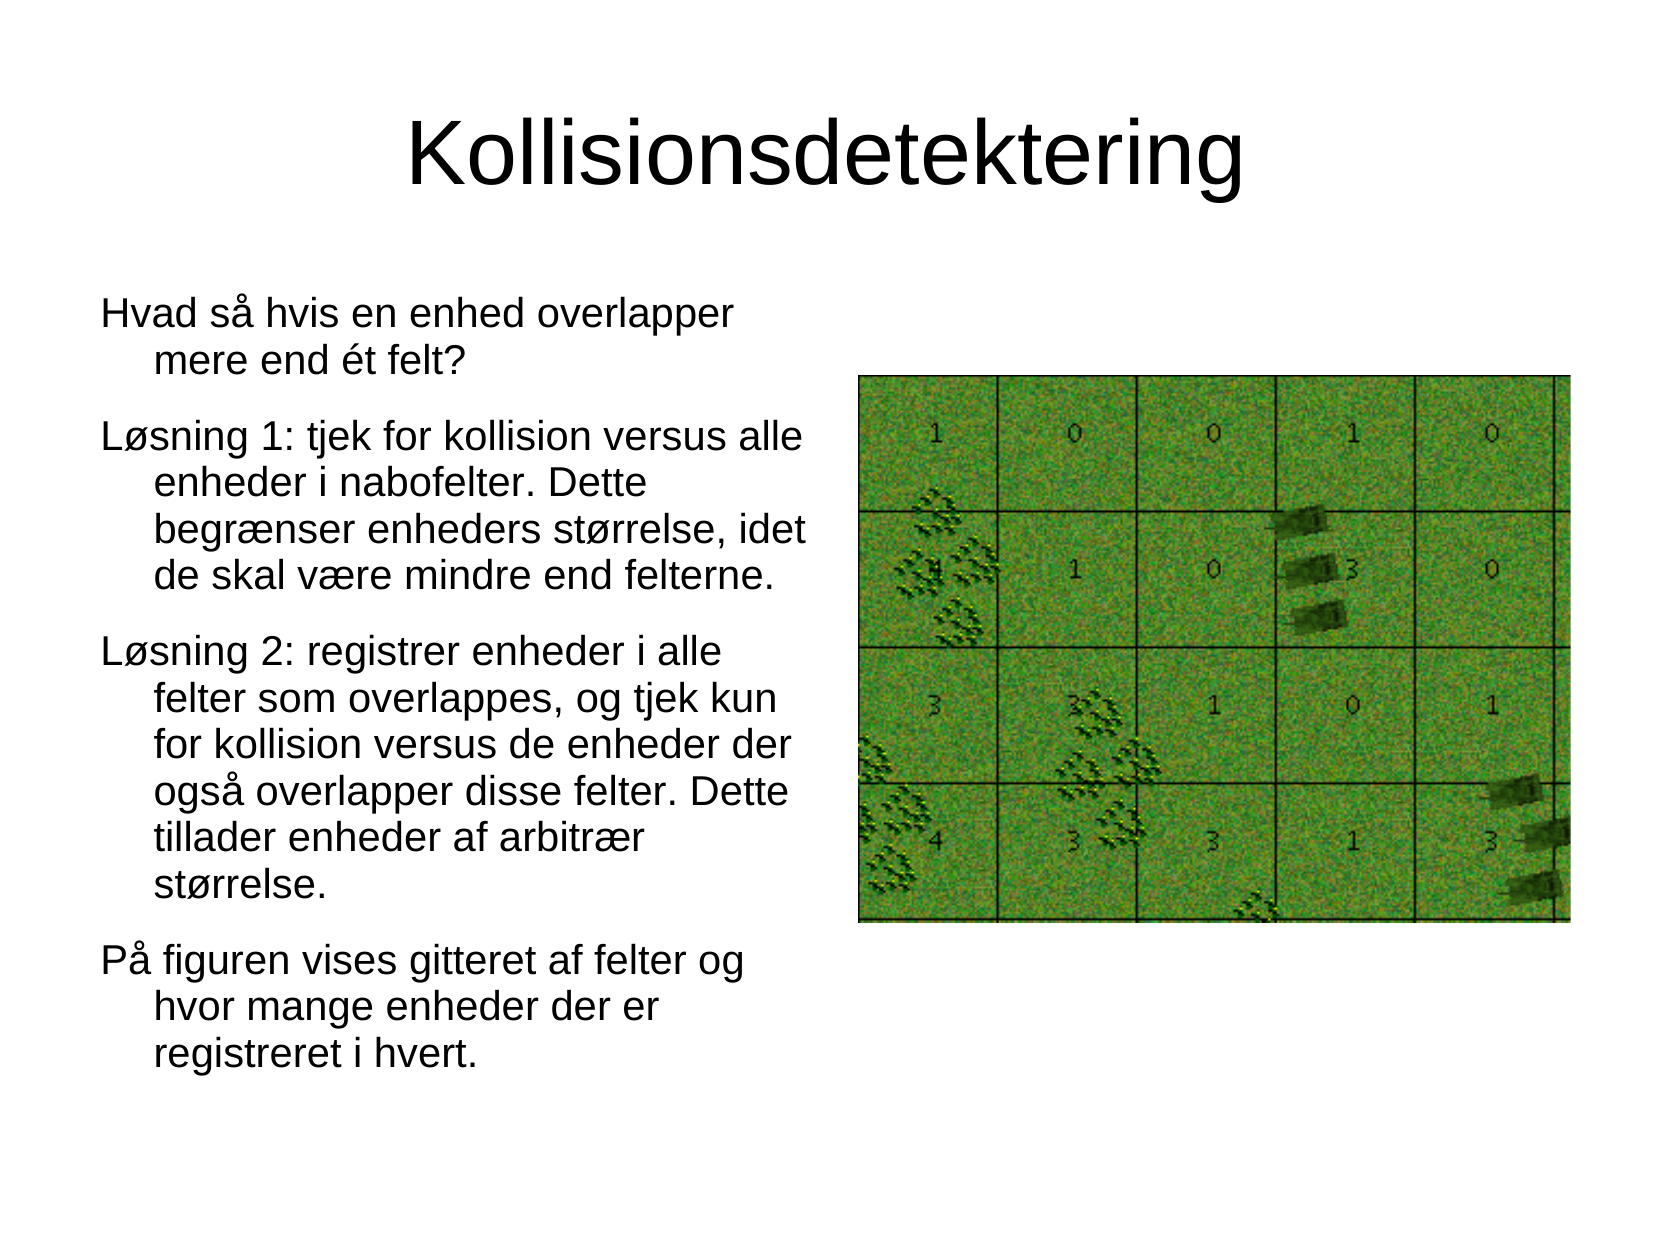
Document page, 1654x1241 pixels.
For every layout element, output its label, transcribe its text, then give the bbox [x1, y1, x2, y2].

chart [845, 290, 1572, 1109]
title Kollisionsdetektering [82, 49, 1571, 257]
list Hvad så hvis en enhed overlapper mere end ét felt? Løsning 1: tjek for kollision versus alle enheder i nabofelter. Dette begrænser enheders størrelse, idet de skal være mindre end felterne. Løsning 2: registrer enheder i alle felter som overlappes, og tjek kun for kollision versus de enheder der også overlapper disse felter. Dette tillader enheder af arbitrær størrelse. På figuren vises gitteret af felter og hvor mange enheder der er registreret i hvert. [82, 290, 809, 1109]
